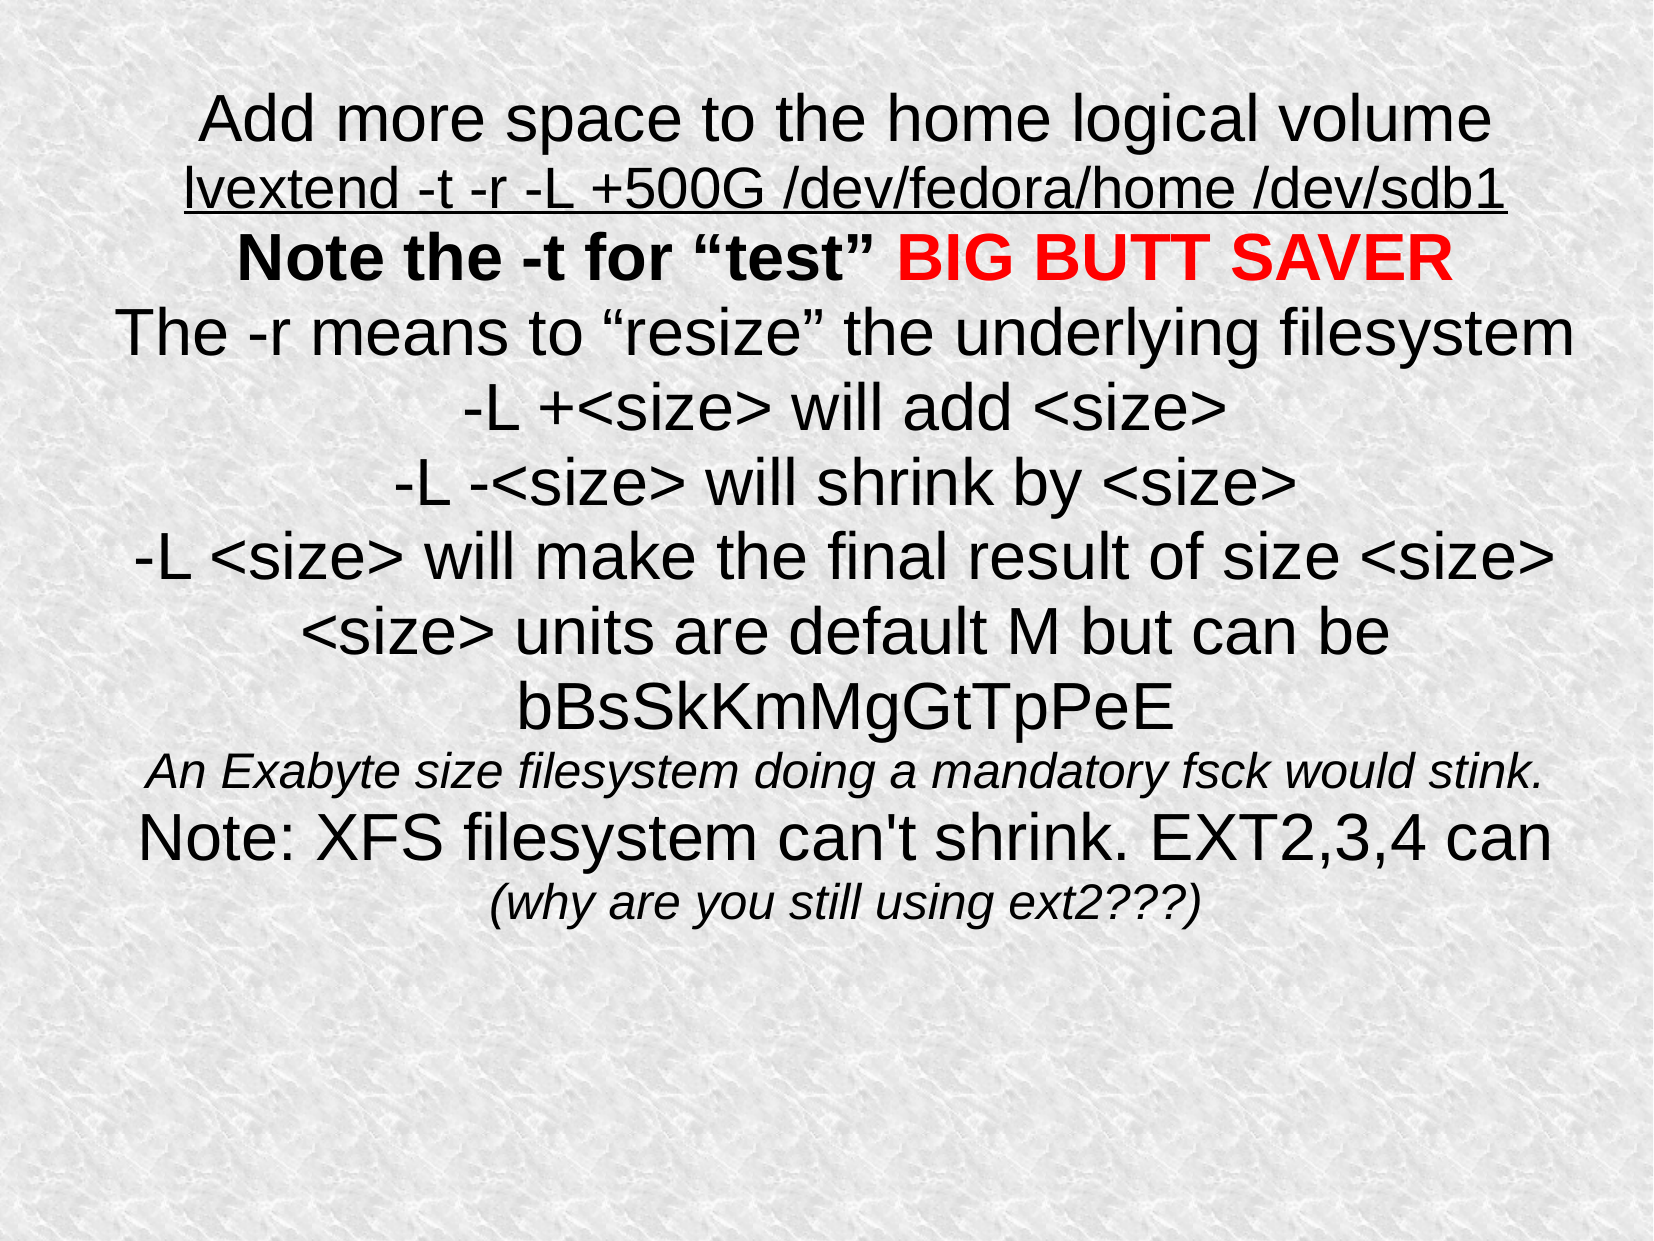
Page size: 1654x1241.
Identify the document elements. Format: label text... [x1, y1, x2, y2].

picture [0, 0, 1654, 1241]
subtitle Add more space to the home logical volume lvextend -t -r -L +500G /dev/fedora/home /dev/sdb1 Note the -t for “test” BIG BUTT SAVER The -r means to “resize” the underlying filesystem -L +<size> will add <size> -L -<size> will shrink by <size> -L <size> will make the final result of size <size> <size> units are default M but can be bBsSkKmMgGtTpPeE An Exabyte size filesystem doing a mandatory fsck would stink. Note: XFS filesystem can't shrink. EXT2,3,4 can (why are you still using ext2???) [102, 80, 1591, 931]
